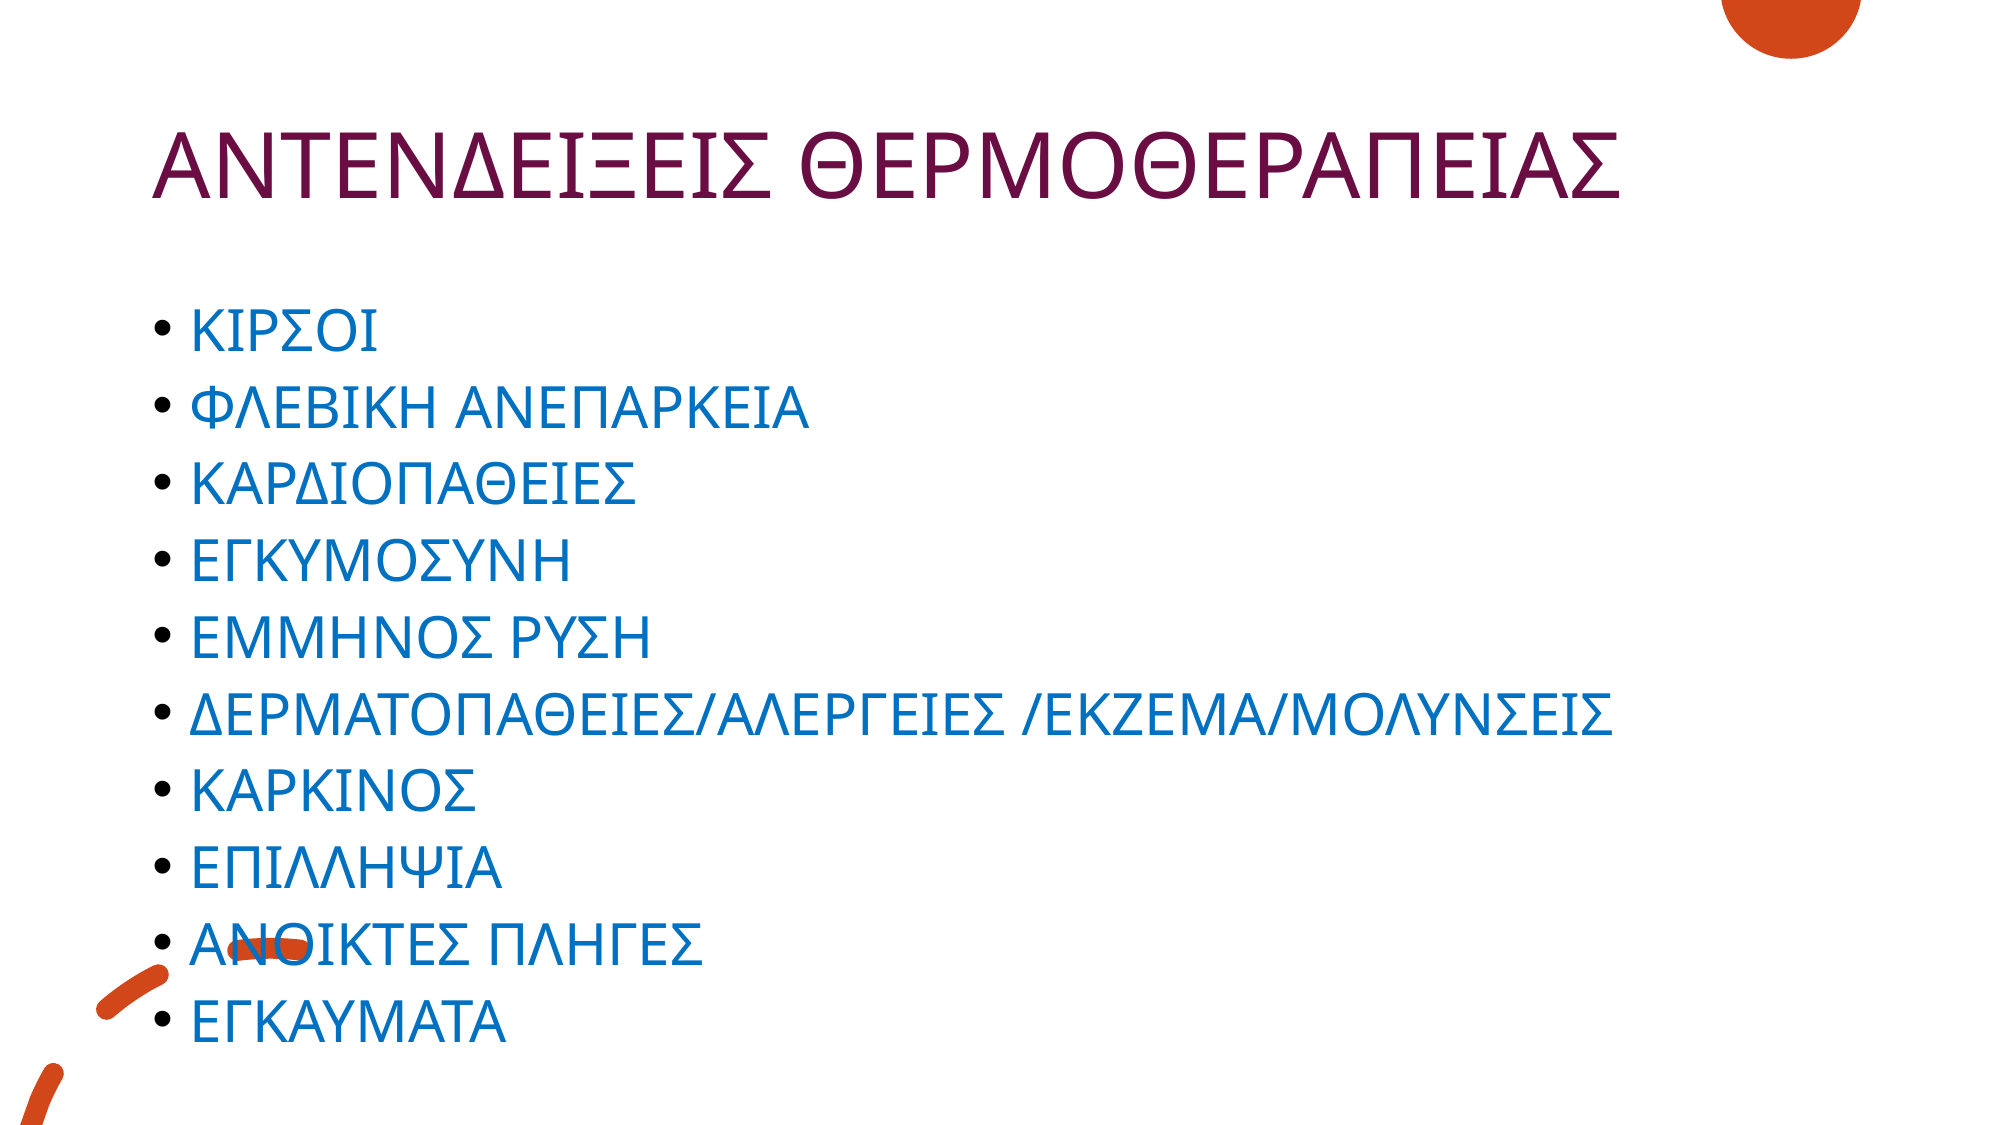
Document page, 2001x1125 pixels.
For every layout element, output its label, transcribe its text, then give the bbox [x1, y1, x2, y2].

title ΑΝΤΕΝΔΕΙΞΕΙΣ ΘΕΡΜΟΘΕΡΑΠΕΙΑΣ [137, 59, 1863, 278]
list ΚΙΡΣΟΙ ΦΛΕΒΙΚΗ ΑΝΕΠΑΡΚΕΙΑ ΚΑΡΔΙΟΠΑΘΕΙΕΣ ΕΓΚΥΜΟΣΥΝΗ ΕΜΜΗΝΟΣ ΡΥΣΗ ΔΕΡΜΑΤΟΠΑΘΕΙΕΣ/ΑΛΕΡΓΕΙΕΣ /ΕΚΖΕΜΑ/ΜΟΛΥΝΣΕΙΣ ΚΑΡΚΙΝΟΣ ΕΠΙΛΛΗΨΙΑ ΑΝΟΙΚΤΕΣ ΠΛΗΓΕΣ ΕΓΚΑΥΜΑΤΑ [137, 299, 1863, 1125]
